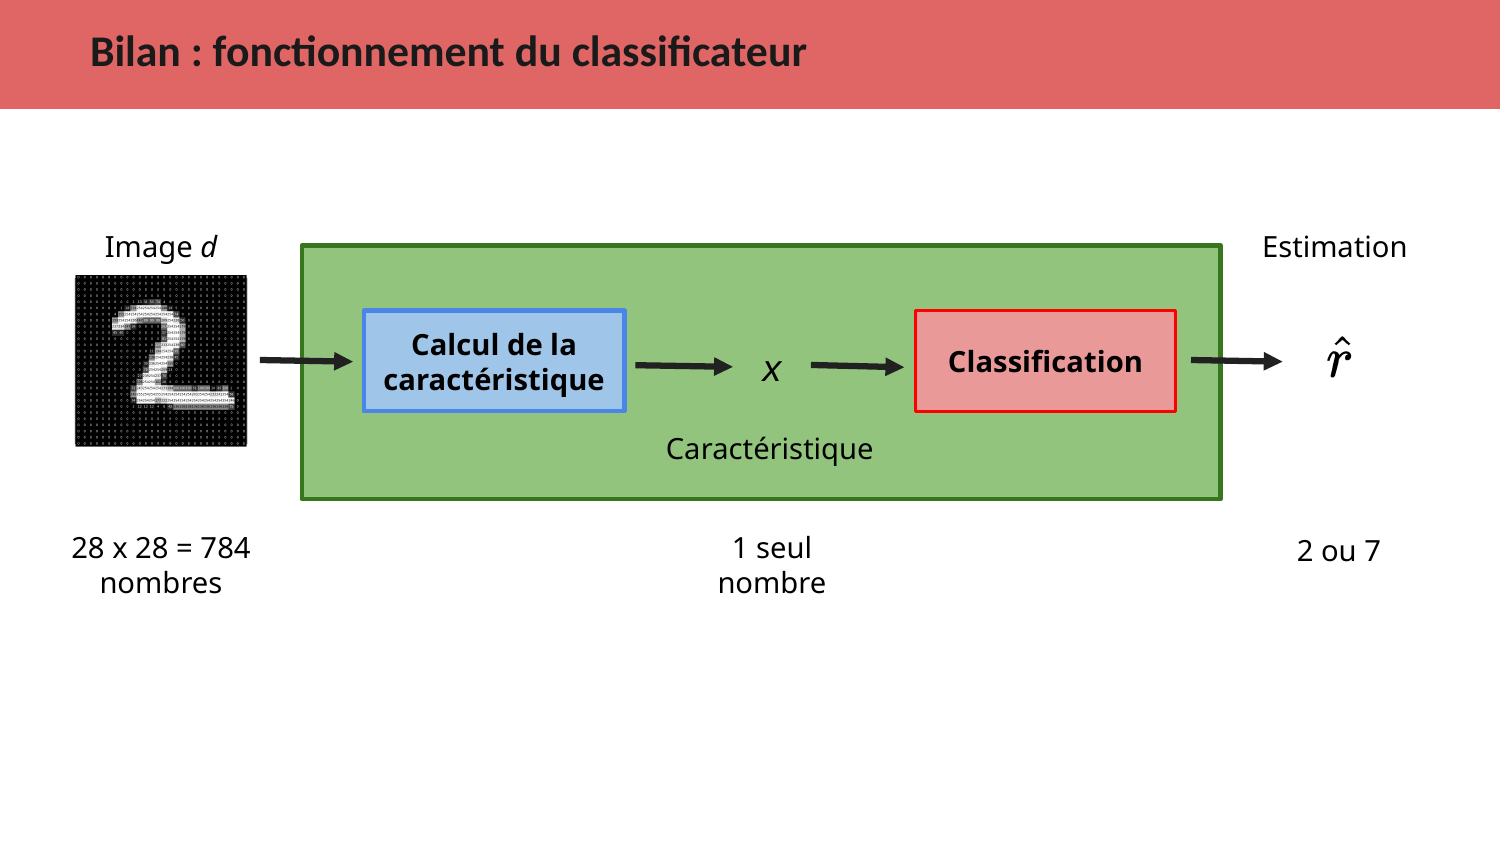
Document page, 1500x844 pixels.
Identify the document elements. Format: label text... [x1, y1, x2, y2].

text_box Estimation [1247, 210, 1423, 281]
text_box Image d [73, 215, 249, 275]
text_box x [743, 335, 801, 397]
text_box 28 x 28 = 784 nombres [50, 529, 272, 600]
text_box Caractéristique [635, 412, 905, 484]
picture [73, 275, 249, 447]
text_box 2 ou 7 [1241, 499, 1437, 600]
text_box Classification [915, 310, 1176, 412]
text_box Bilan : fonctionnement du classificateur [0, 0, 1500, 109]
picture [1326, 330, 1352, 391]
text_box 1 seul nombre [674, 529, 870, 600]
text_box Calcul de la caractéristique [363, 310, 625, 412]
text_box [301, 245, 1221, 499]
